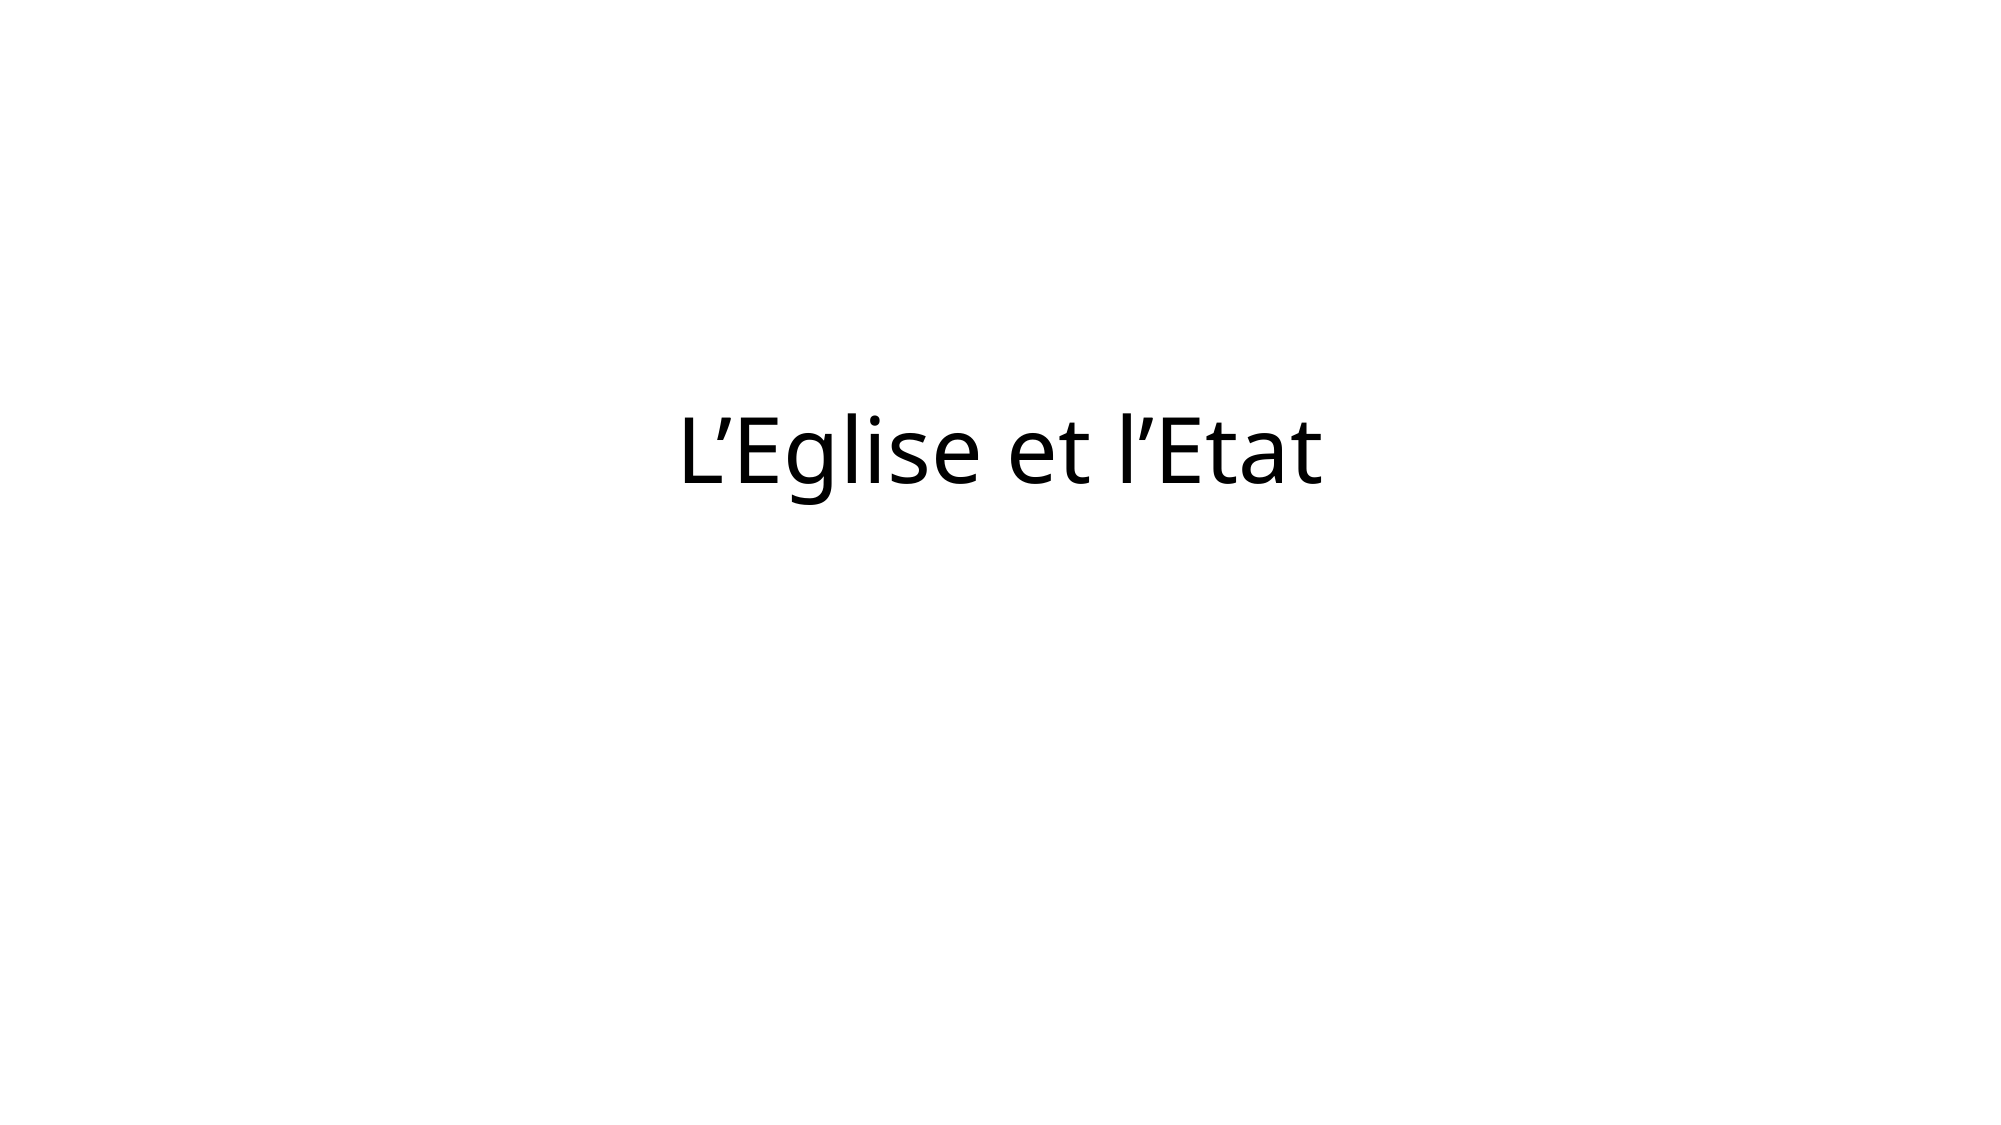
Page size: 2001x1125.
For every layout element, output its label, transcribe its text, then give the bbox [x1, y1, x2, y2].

title L’Eglise et l’Etat [137, 345, 1863, 563]
